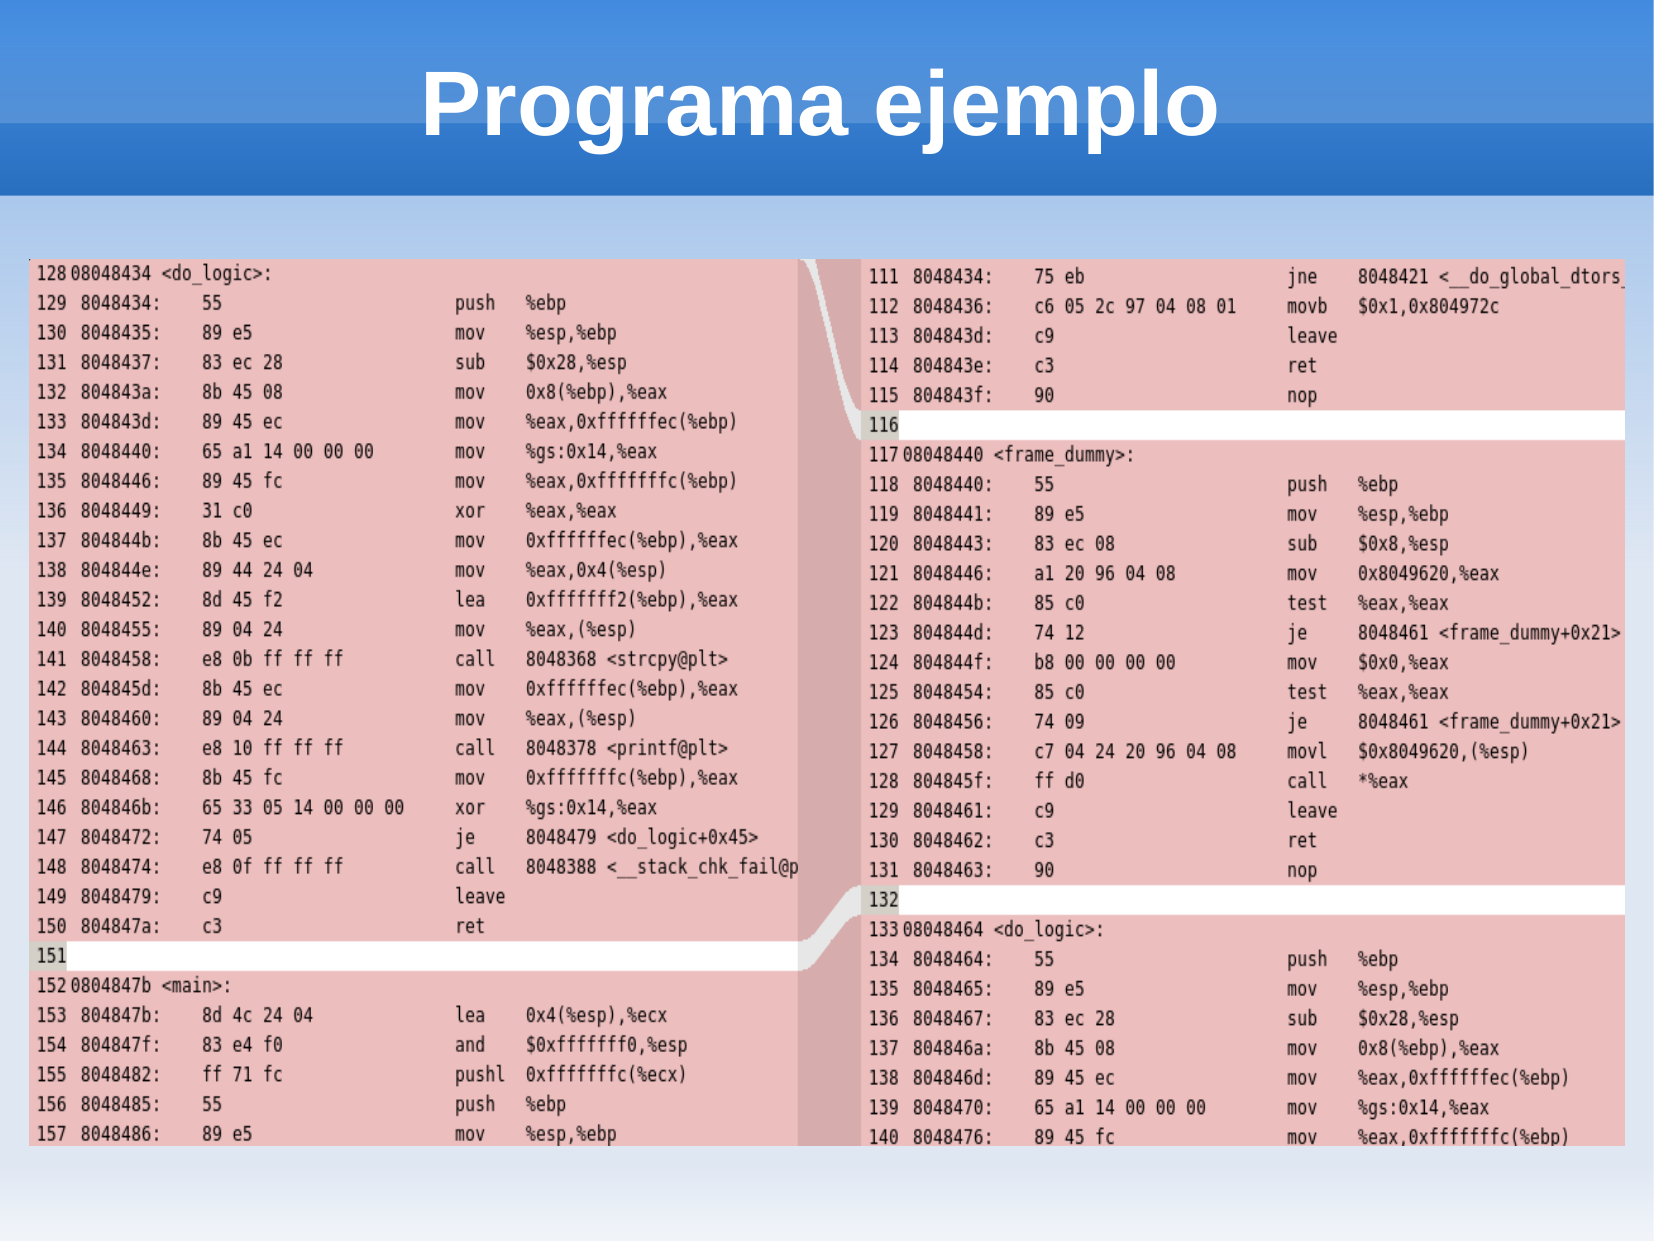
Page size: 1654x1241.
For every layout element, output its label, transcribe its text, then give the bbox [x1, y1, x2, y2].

picture [0, 0, 1654, 1241]
title Programa ejemplo [76, 7, 1565, 200]
